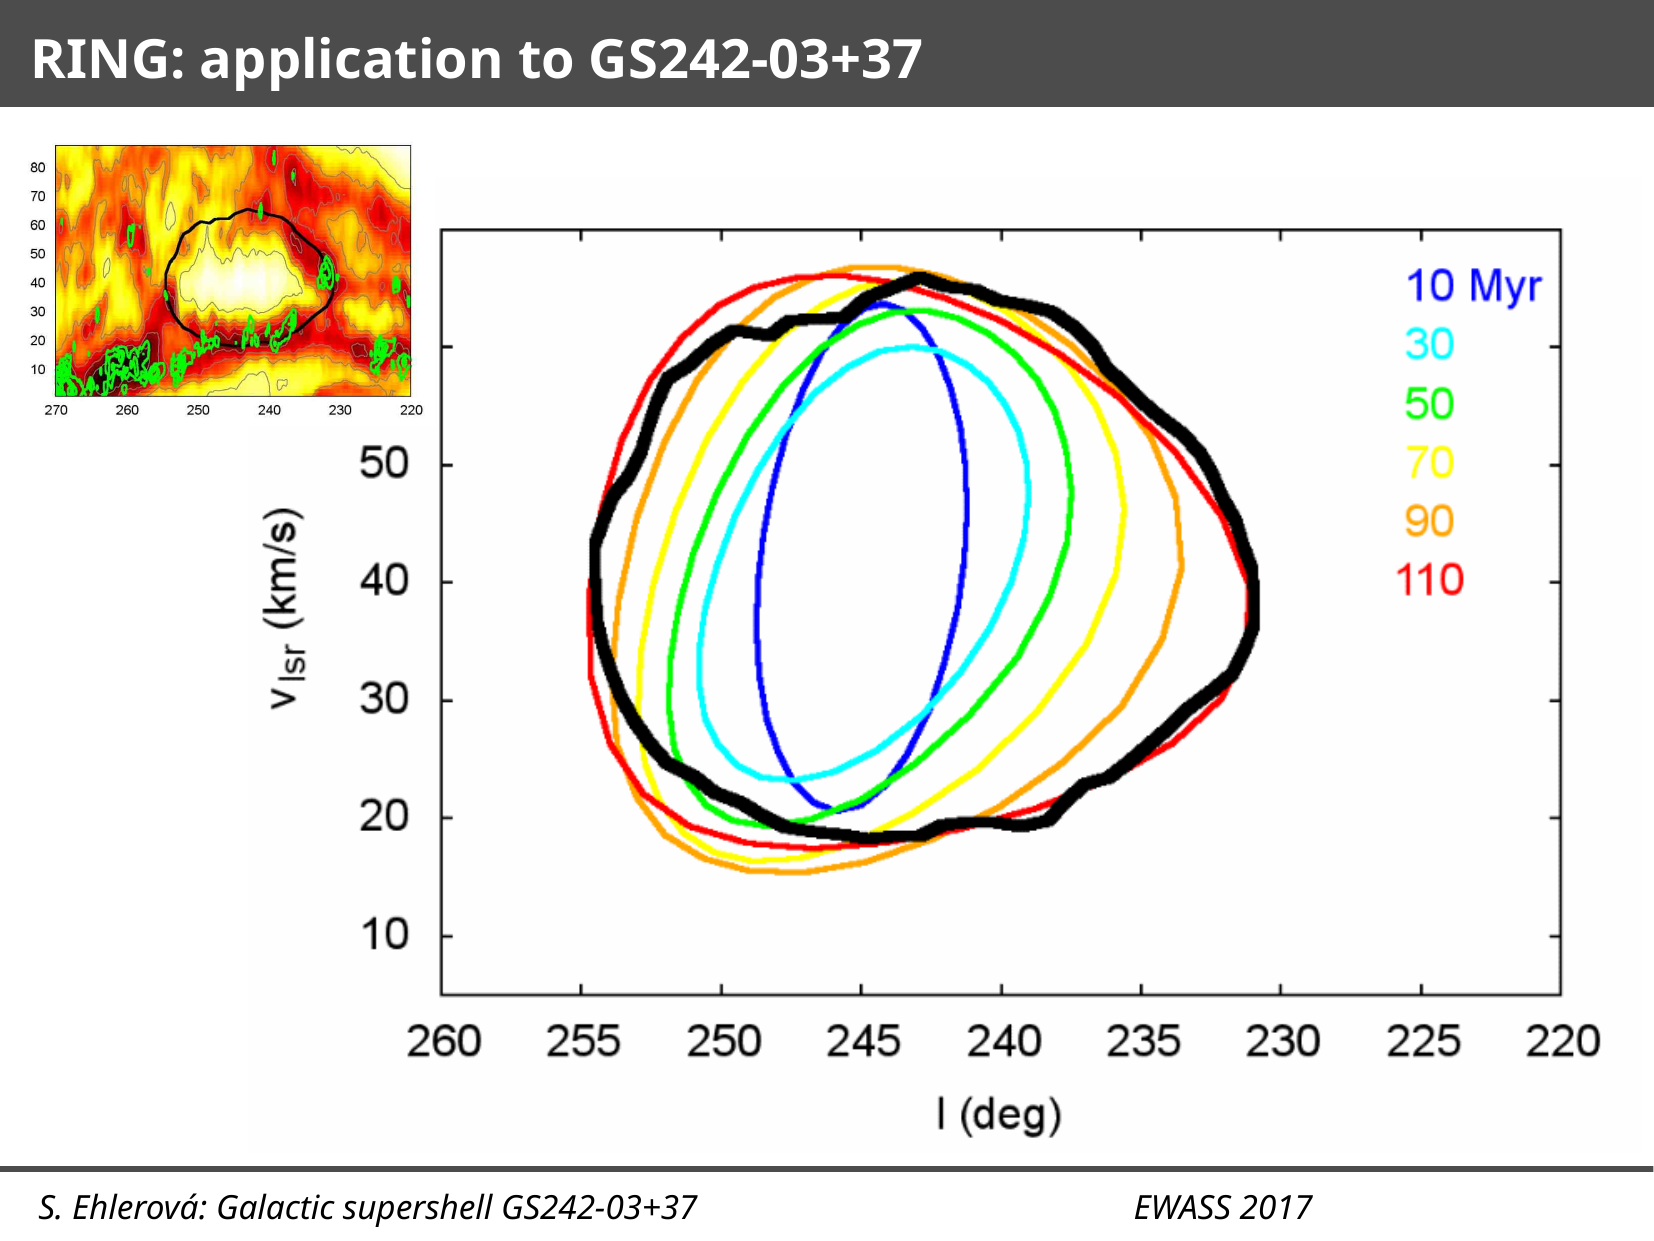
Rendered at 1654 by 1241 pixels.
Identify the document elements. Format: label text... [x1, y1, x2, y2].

text_box [0, 0, 1654, 107]
text_box RING: application to GS242-03+37 [15, 13, 1109, 95]
picture [11, 129, 1642, 1153]
text_box S. Ehlerová: Galactic supershell GS242-03+37 EWASS 2017 [23, 1176, 1643, 1232]
